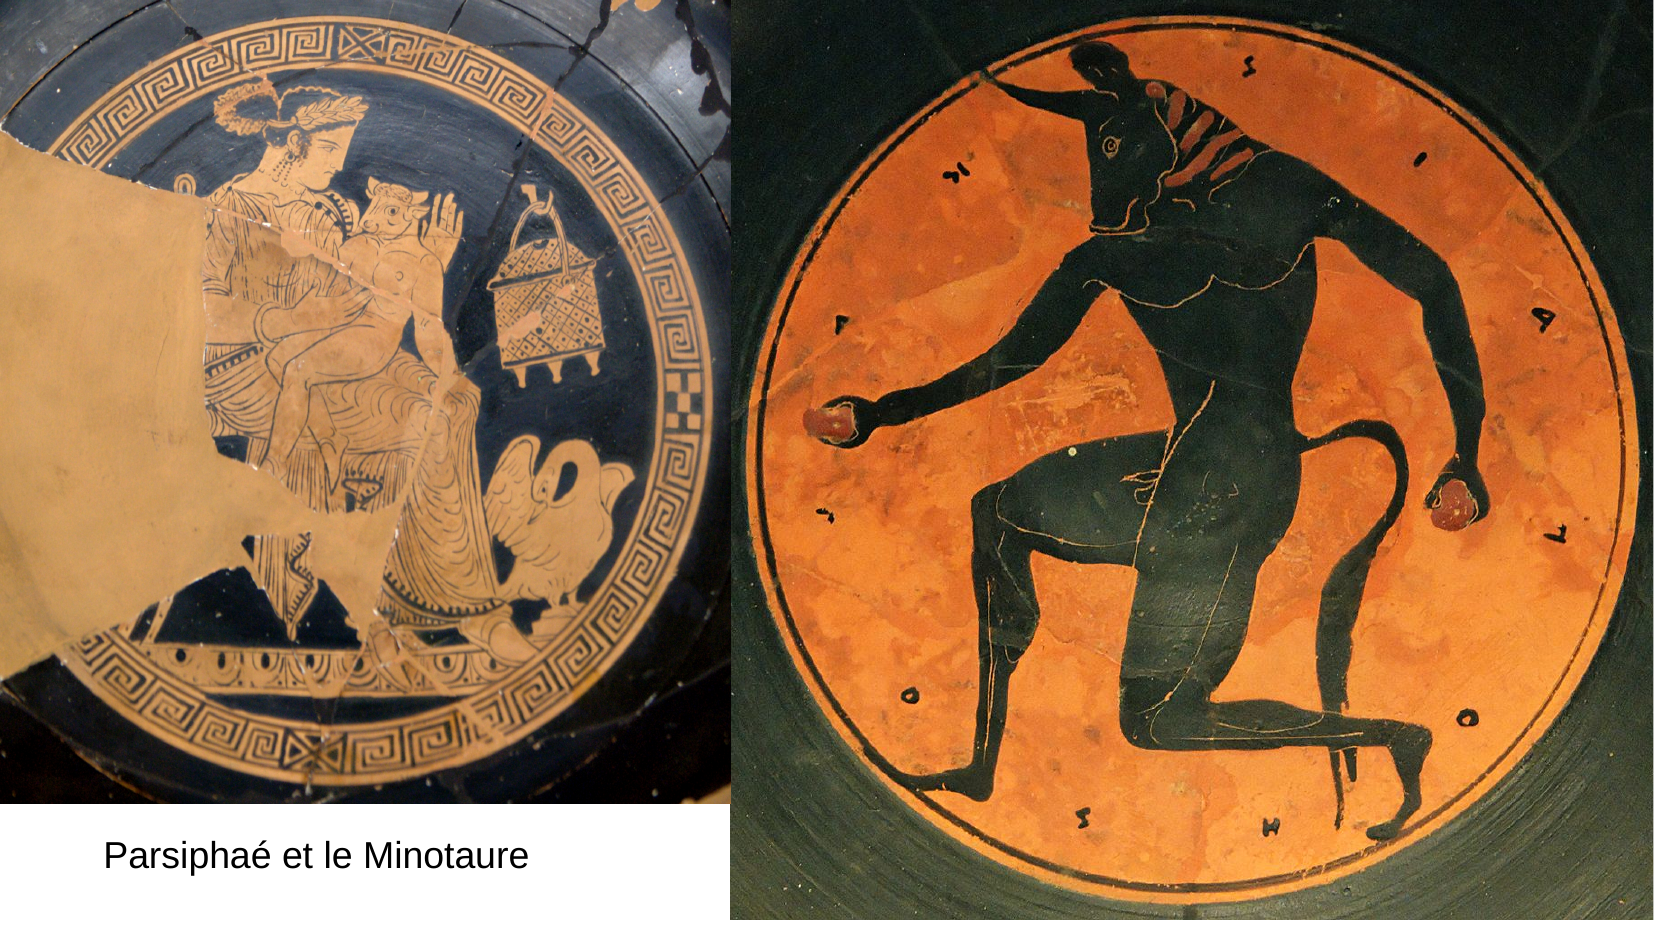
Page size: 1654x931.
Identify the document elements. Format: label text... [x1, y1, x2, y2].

text_box Parsiphaé et le Minotaure [88, 826, 546, 884]
picture [0, 0, 1654, 920]
